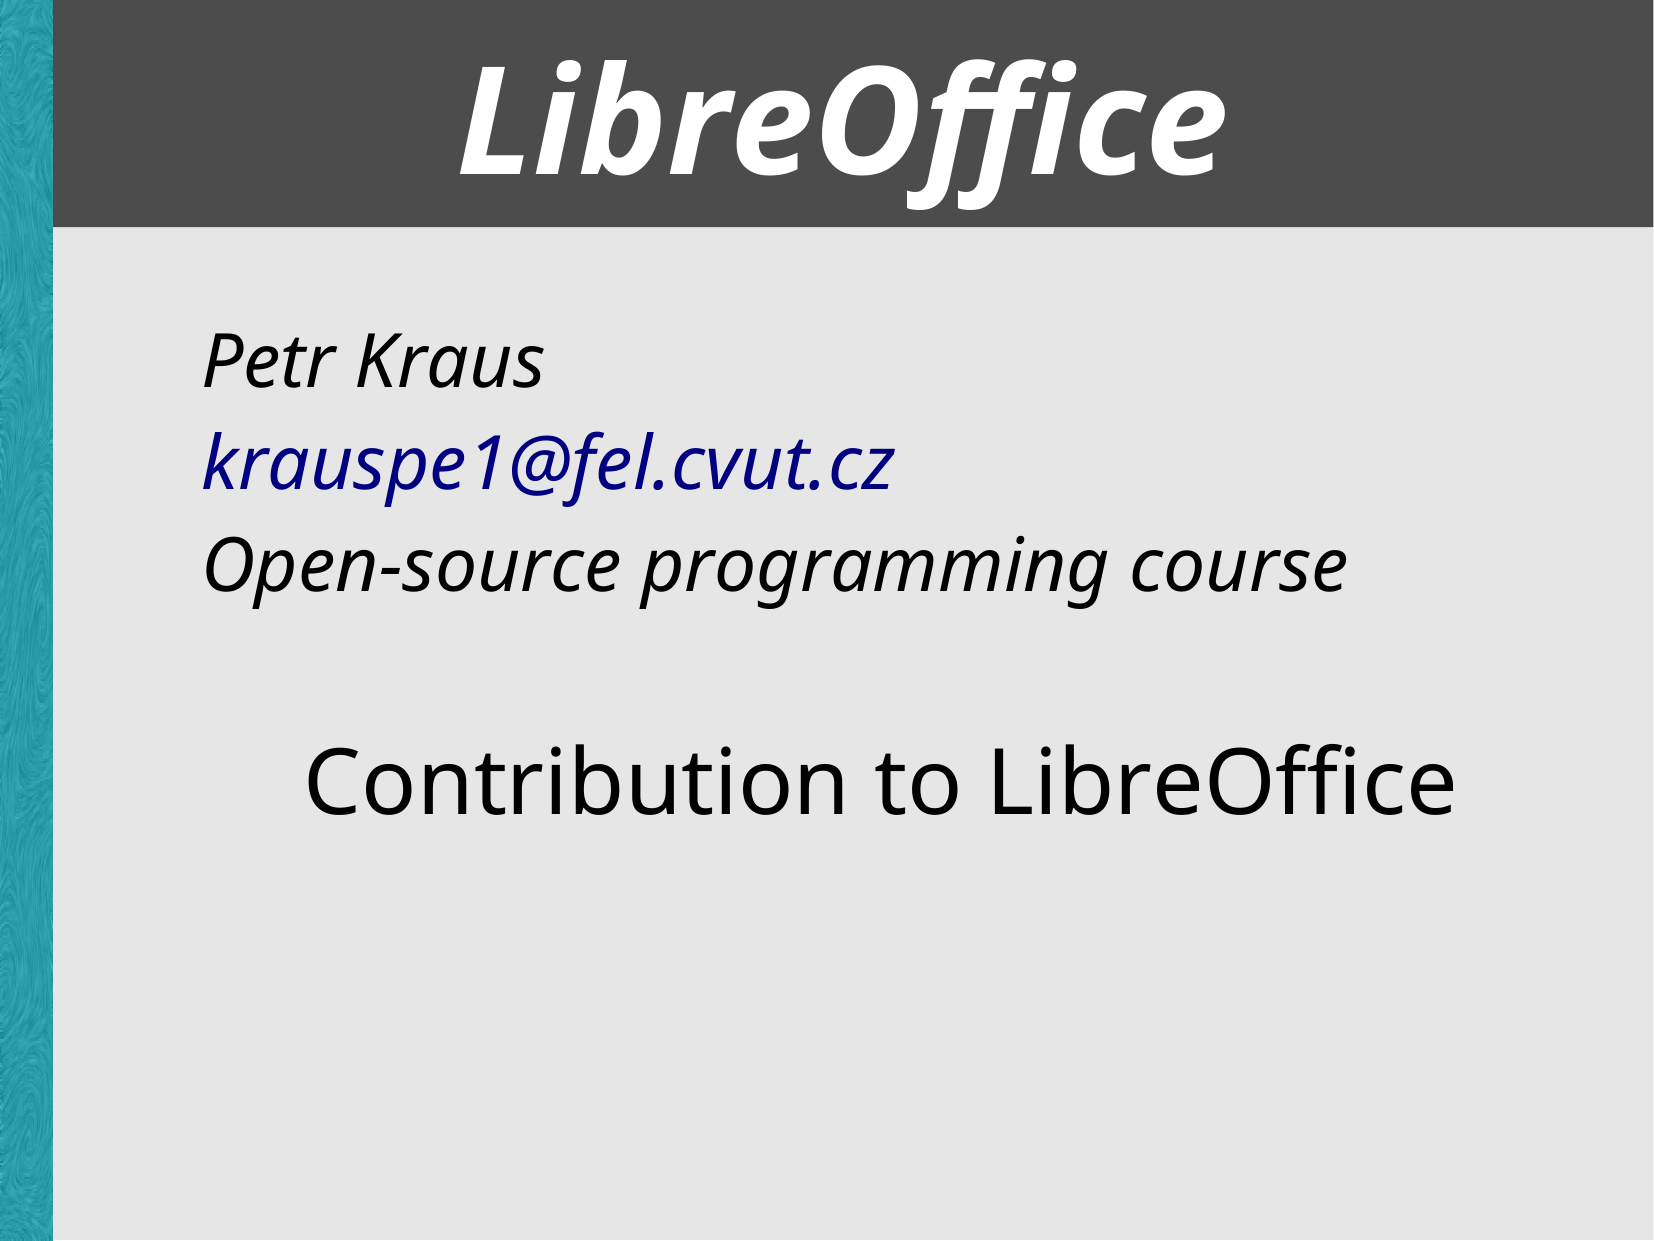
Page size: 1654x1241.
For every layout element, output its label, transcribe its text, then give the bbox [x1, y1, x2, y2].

list Petr Kraus krauspe1@fel.cvut.cz Open-source programming course Contribution to LibreOffice [118, 307, 1563, 1162]
picture [0, 0, 53, 1241]
title LibreOffice [121, 12, 1565, 221]
